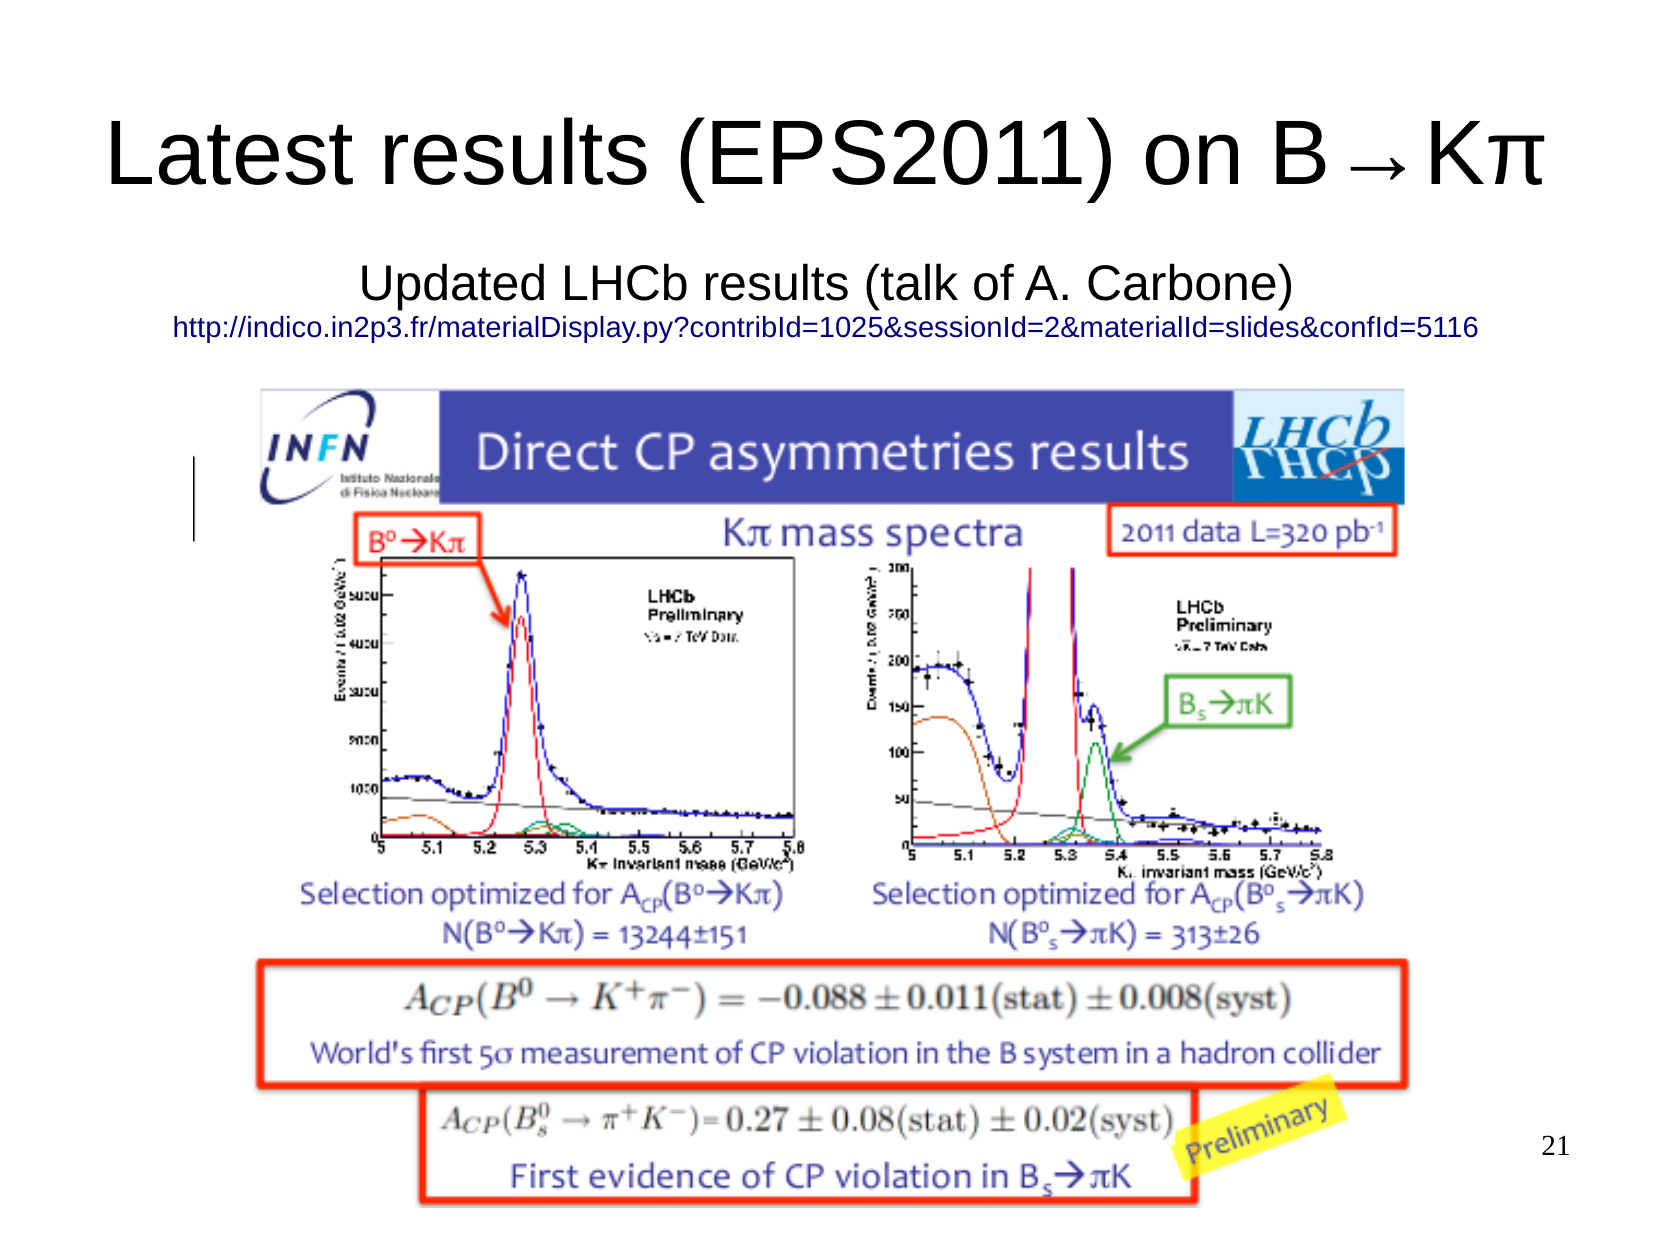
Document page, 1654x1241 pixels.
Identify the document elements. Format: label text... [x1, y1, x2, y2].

picture [193, 374, 1462, 1208]
title Latest results (EPS2011) on B→Kπ [82, 56, 1571, 250]
text_box Updated LHCb results (talk of A. Carbone) http://indico.in2p3.fr/materialDisplay.py?contribId=1025&sessionId=2&materialId=slides&confId=5116 [103, 248, 1551, 352]
